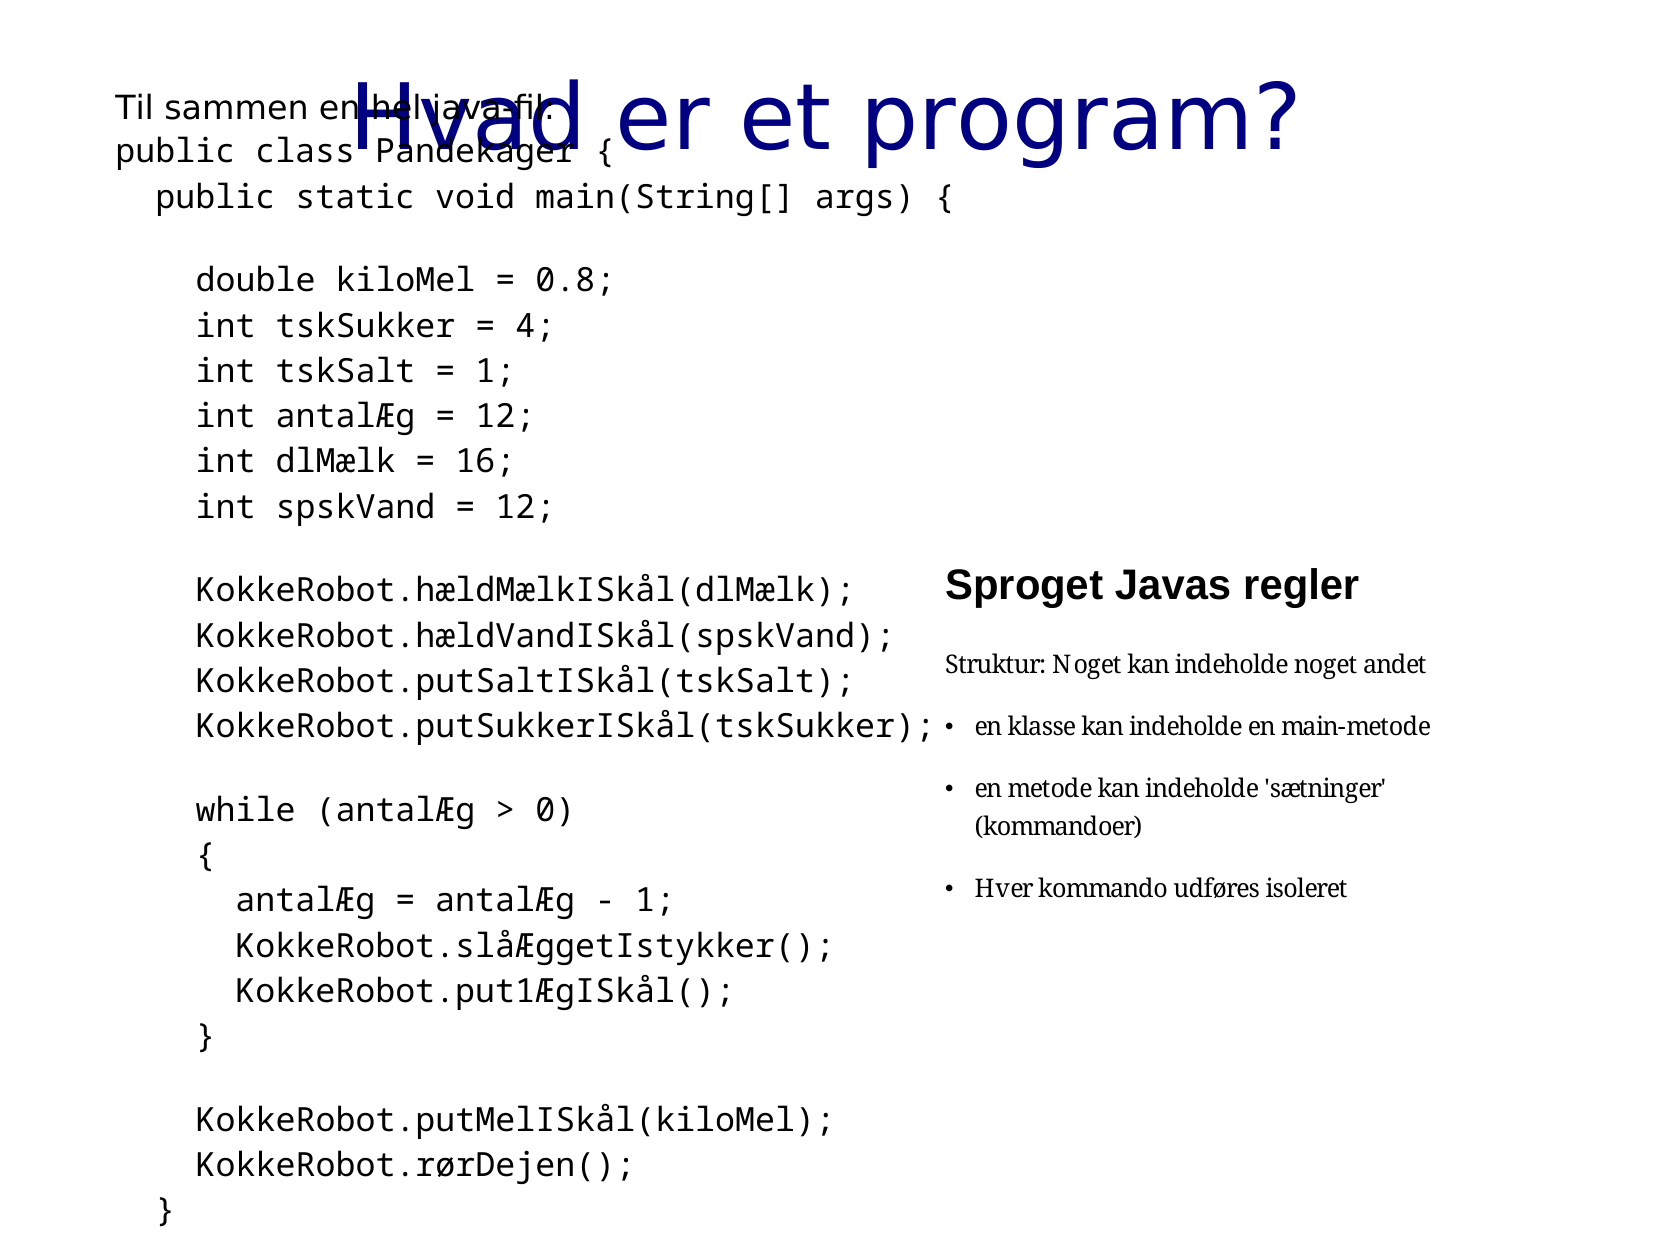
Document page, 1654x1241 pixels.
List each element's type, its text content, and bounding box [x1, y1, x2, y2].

chart [943, 547, 1558, 964]
title Hvad er et program? [105, 14, 1549, 222]
subtitle Til sammen en hel java-fil: public class Pandekager { public static void main(String[] args) { double kiloMel = 0.8; int tskSukker = 4; int tskSalt = 1; int antalÆg = 12; int dlMælk = 16; int spskVand = 12; KokkeRobot.hældMælkISkål(dlMælk); KokkeRobot.hældVandISkål(spskVand); KokkeRobot.putSaltISkål(tskSalt); KokkeRobot.putSukkerISkål(tskSukker); while (antalÆg > 0) { antalÆg = antalÆg - 1; KokkeRobot.slåÆggetIstykker(); KokkeRobot.put1ÆgISkål(); } KokkeRobot.putMelISkål(kiloMel); KokkeRobot.rørDejen(); } } [80, 148, 1357, 1218]
